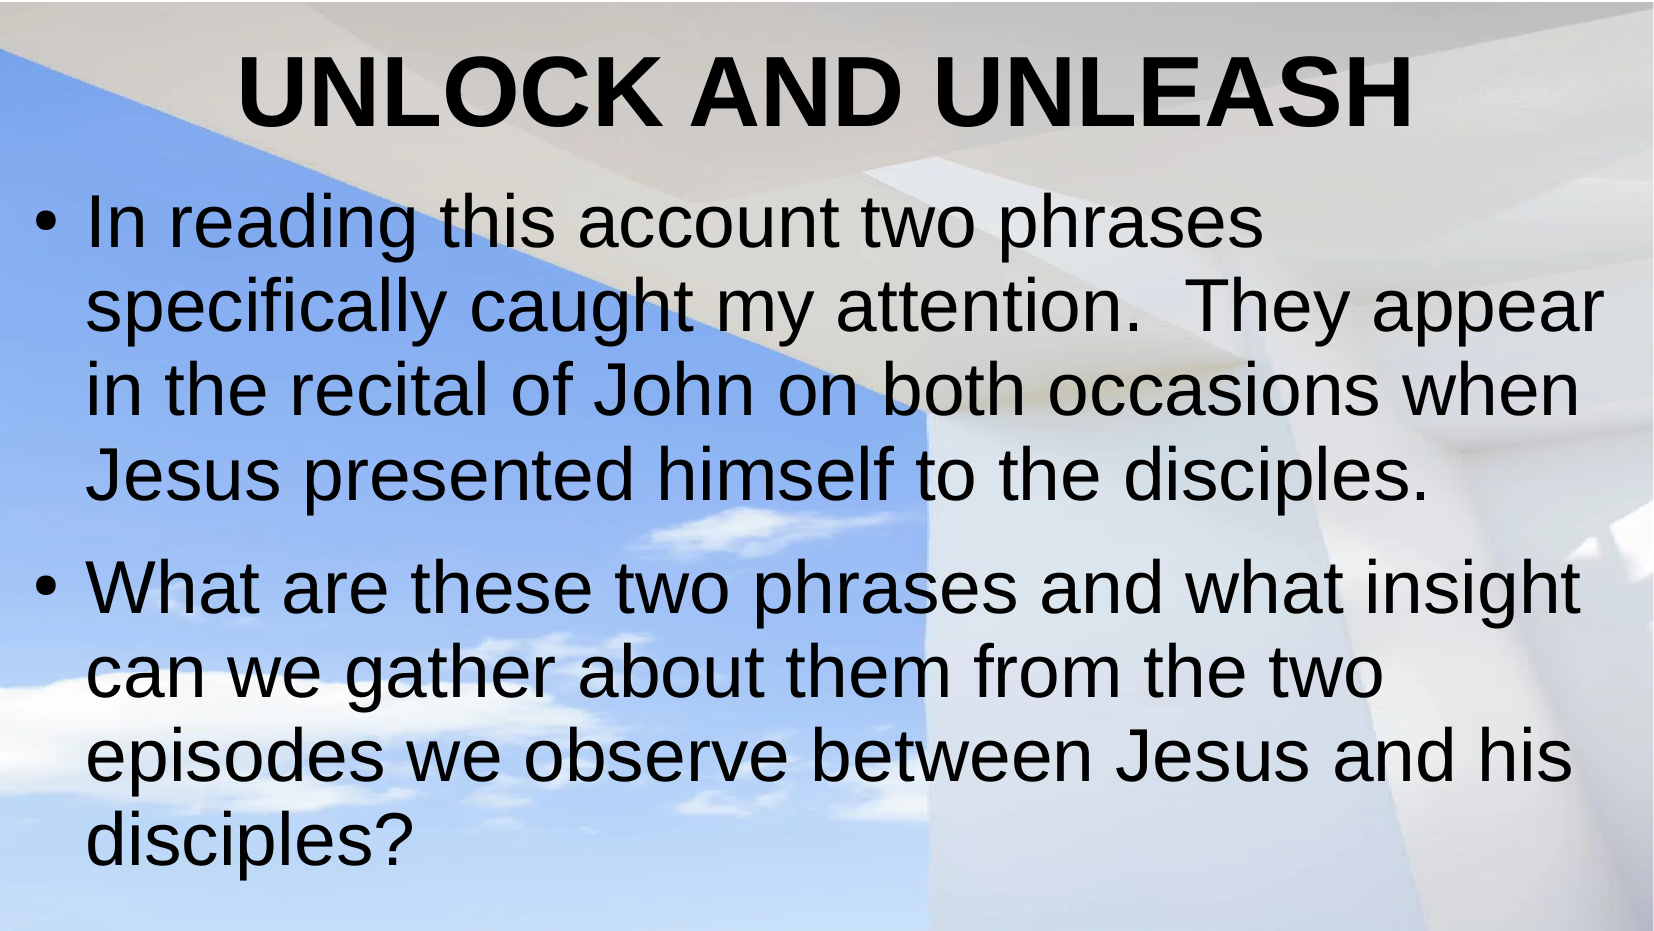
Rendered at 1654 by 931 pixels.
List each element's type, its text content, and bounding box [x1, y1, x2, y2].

picture [0, 2, 1654, 931]
title UNLOCK AND UNLEASH [82, 14, 1571, 170]
list In reading this account two phrases specifically caught my attention. They appear in the recital of John on both occasions when Jesus presented himself to the disciples. What are these two phrases and what insight can we gather about them from the two episodes we observe between Jesus and his disciples? [15, 180, 1636, 916]
